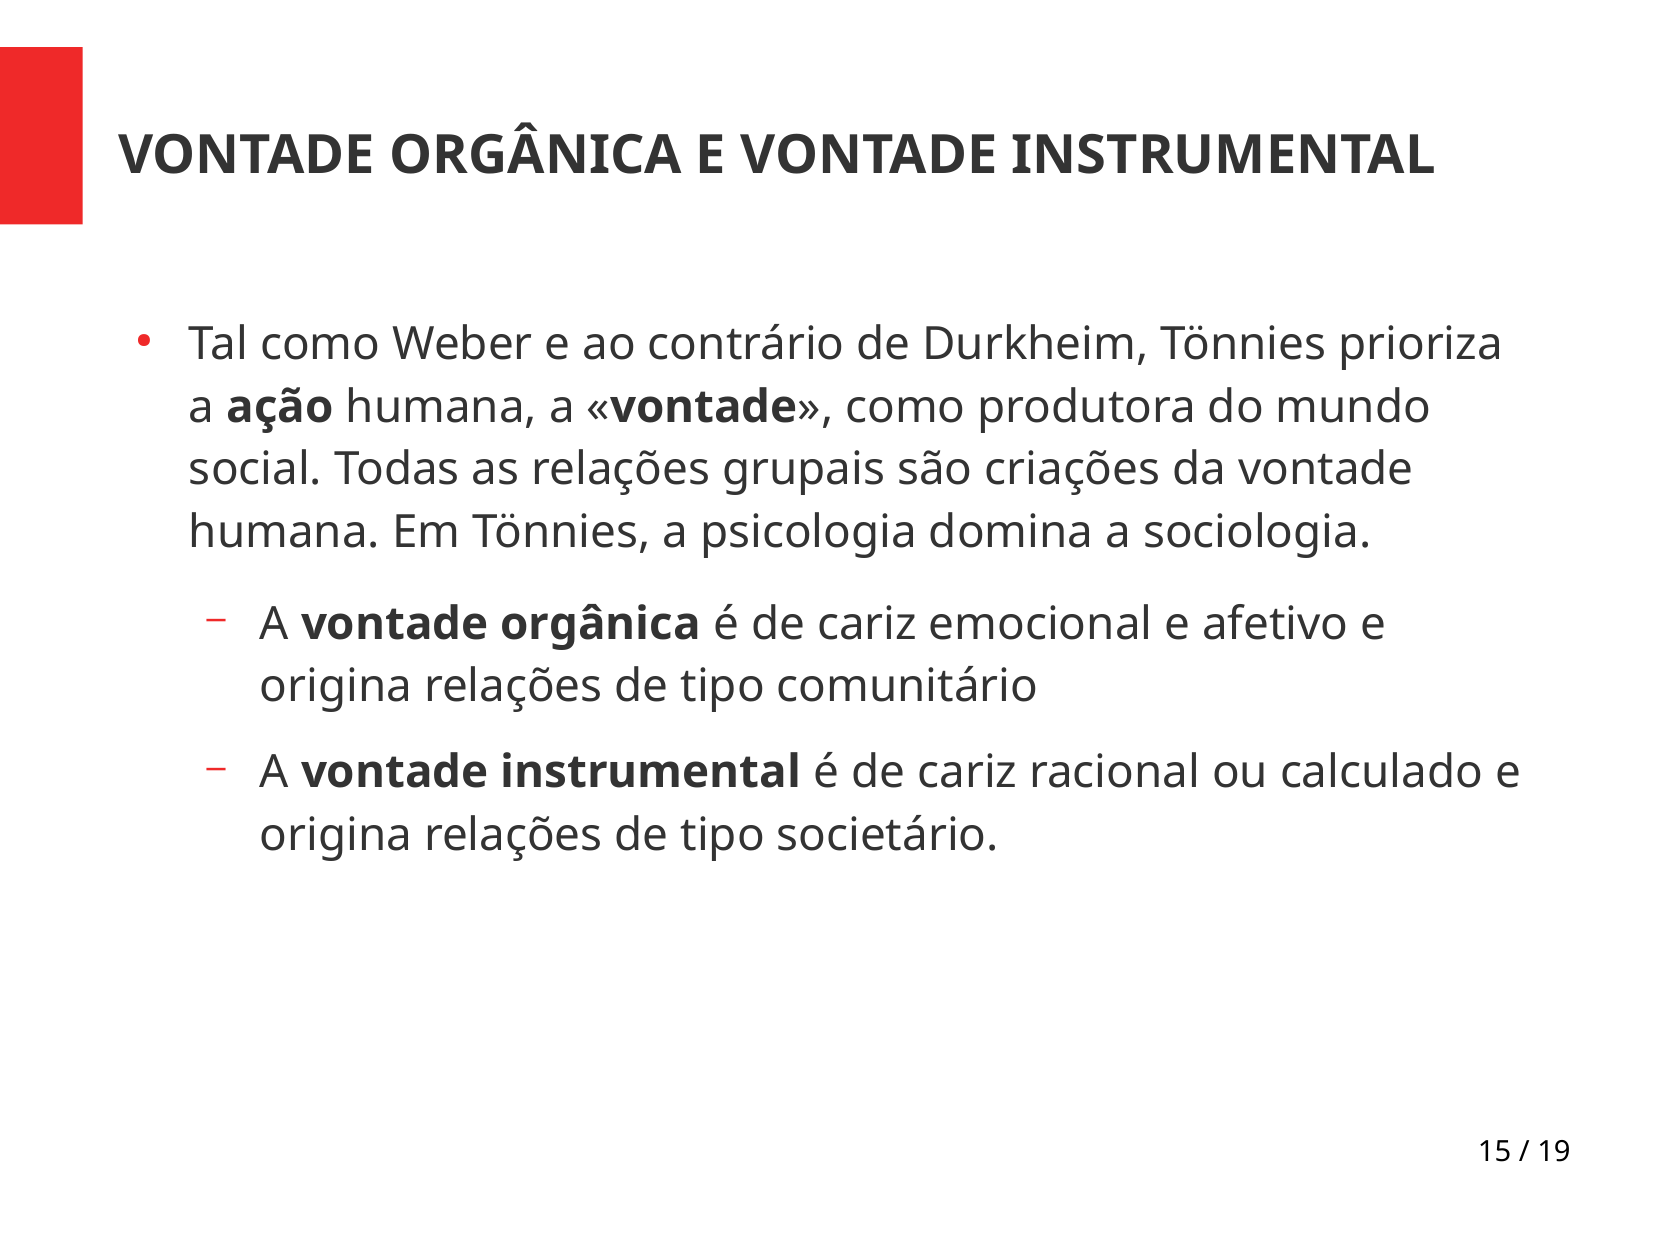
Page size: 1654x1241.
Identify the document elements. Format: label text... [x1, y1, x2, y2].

list Tal como Weber e ao contrário de Durkheim, Tönnies prioriza a ação humana, a «vontade», como produtora do mundo social. Todas as relações grupais são criações da vontade humana. Em Tönnies, a psicologia domina a sociologia. A vontade orgânica é de cariz emocional e afetivo e origina relações de tipo comunitário A vontade instrumental é de cariz racional ou calculado e origina relações de tipo societário. [118, 218, 1536, 938]
title VONTADE ORGÂNICA E VONTADE INSTRUMENTAL [118, 49, 1571, 257]
